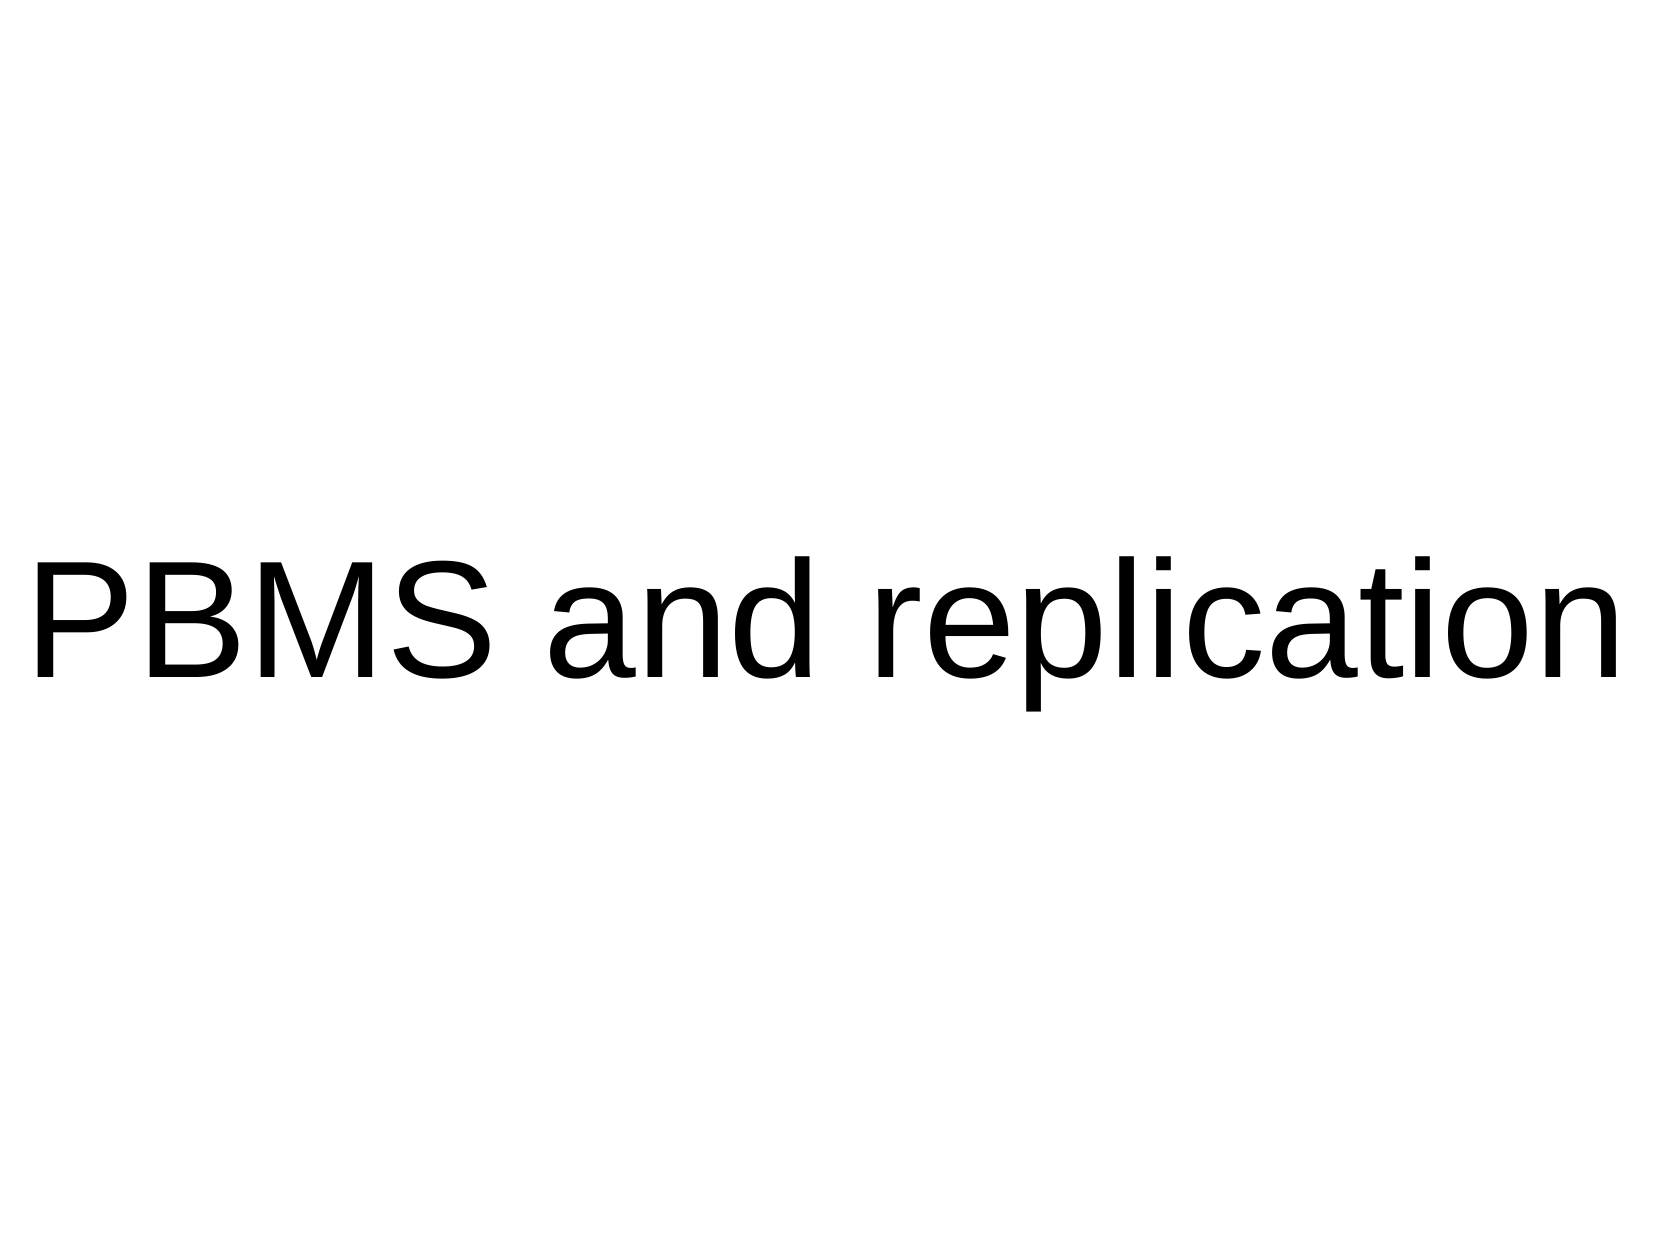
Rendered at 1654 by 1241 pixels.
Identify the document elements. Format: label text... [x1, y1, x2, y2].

title PBMS and replication [0, 516, 1654, 724]
